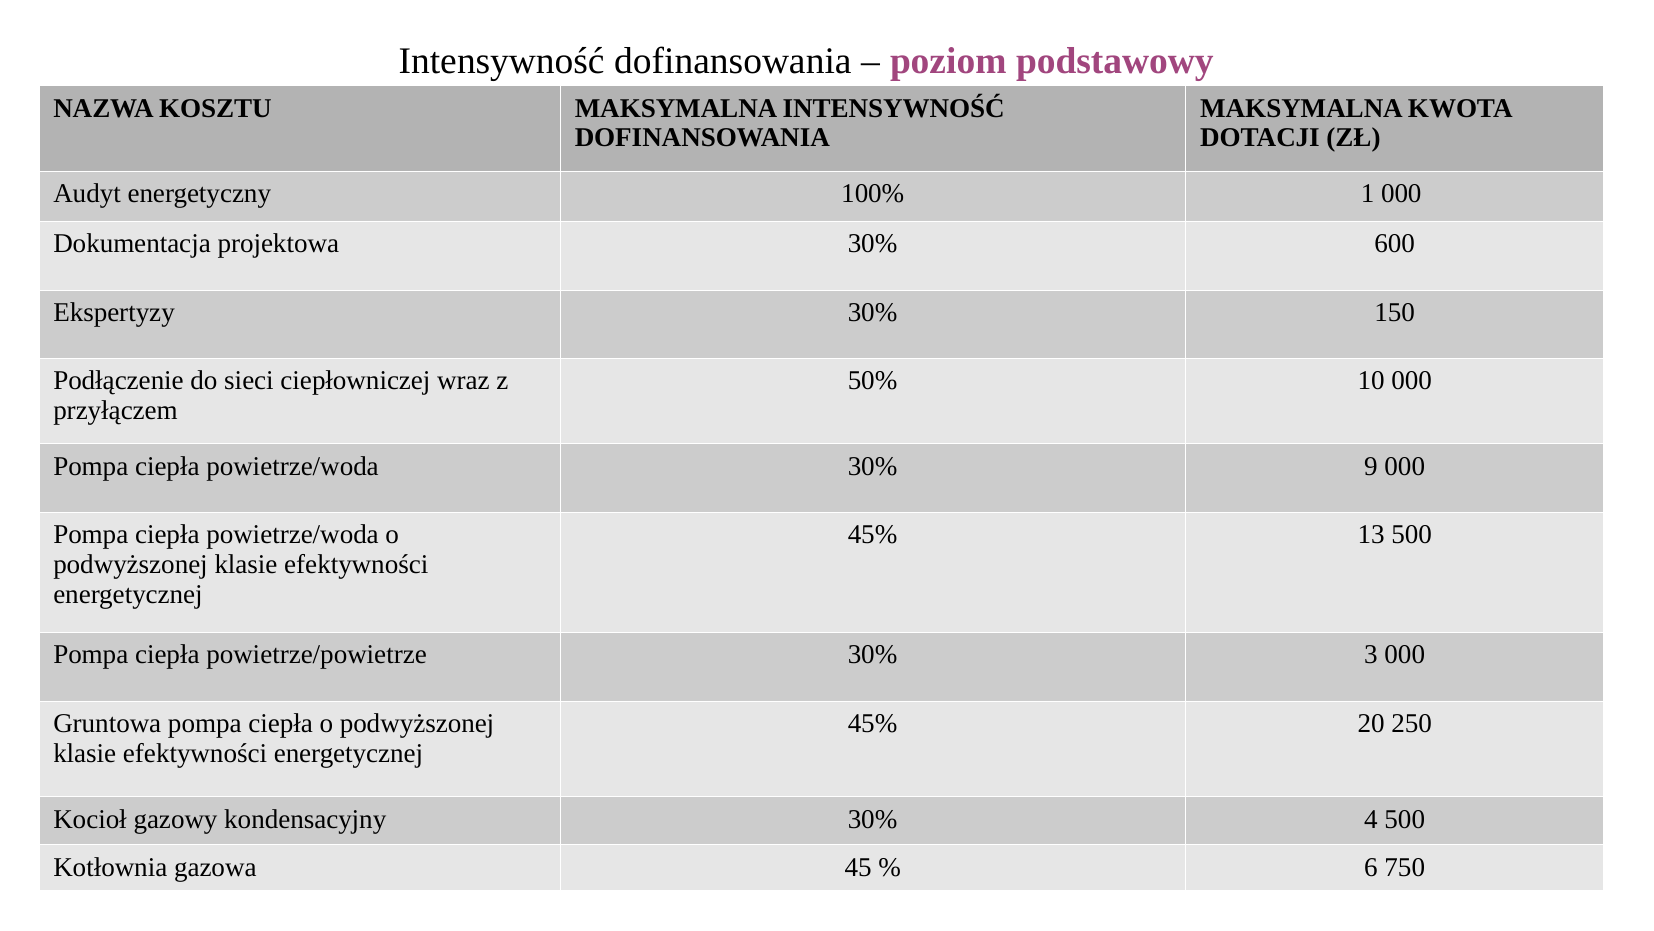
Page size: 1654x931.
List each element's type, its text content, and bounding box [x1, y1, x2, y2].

table_cell Podłączenie do sieci ciepłowniczej wraz z przyłączem [40, 359, 560, 443]
table_cell 30% [561, 222, 1185, 290]
table_cell 30% [561, 291, 1185, 358]
table_cell 45% [561, 513, 1185, 632]
table_cell 20 250 [1186, 702, 1603, 796]
table_cell Pompa ciepła powietrze/powietrze [40, 633, 560, 701]
table_cell 30% [561, 633, 1185, 701]
table_cell Ekspertyzy [40, 291, 560, 358]
table_cell 6 750 [1186, 845, 1603, 890]
table_cell Kocioł gazowy kondensacyjny [40, 797, 560, 844]
table_cell Pompa ciepła powietrze/woda [40, 444, 560, 512]
table_cell 100% [561, 172, 1185, 221]
table_cell 1 000 [1186, 172, 1603, 221]
table_cell Dokumentacja projektowa [40, 222, 560, 290]
table_cell 150 [1186, 291, 1603, 358]
table_cell 13 500 [1186, 513, 1603, 632]
table_cell 45 % [561, 845, 1185, 890]
table_cell 4 500 [1186, 797, 1603, 844]
table_header MAKSYMALNA KWOTA DOTACJI (ZŁ) [1186, 86, 1603, 171]
table_cell Pompa ciepła powietrze/woda o podwyższonej klasie efektywności energetycznej [40, 513, 560, 632]
table_cell Audyt energetyczny [40, 172, 560, 221]
table_cell 30% [561, 797, 1185, 844]
table_cell 600 [1186, 222, 1603, 290]
table_header NAZWA KOSZTU [40, 86, 560, 171]
table_cell 30% [561, 444, 1185, 512]
table_cell 3 000 [1186, 633, 1603, 701]
table_header MAKSYMALNA INTENSYWNOŚĆ DOFINANSOWANIA [561, 86, 1185, 171]
text_box Intensywność dofinansowania – poziom podstawowy [383, 32, 1234, 85]
table_cell 45% [561, 702, 1185, 796]
table_cell Kotłownia gazowa [40, 845, 560, 890]
table_cell 50% [561, 359, 1185, 443]
table_cell 10 000 [1186, 359, 1603, 443]
table_cell 9 000 [1186, 444, 1603, 512]
table_cell Gruntowa pompa ciepła o podwyższonej klasie efektywności energetycznej [40, 702, 560, 796]
